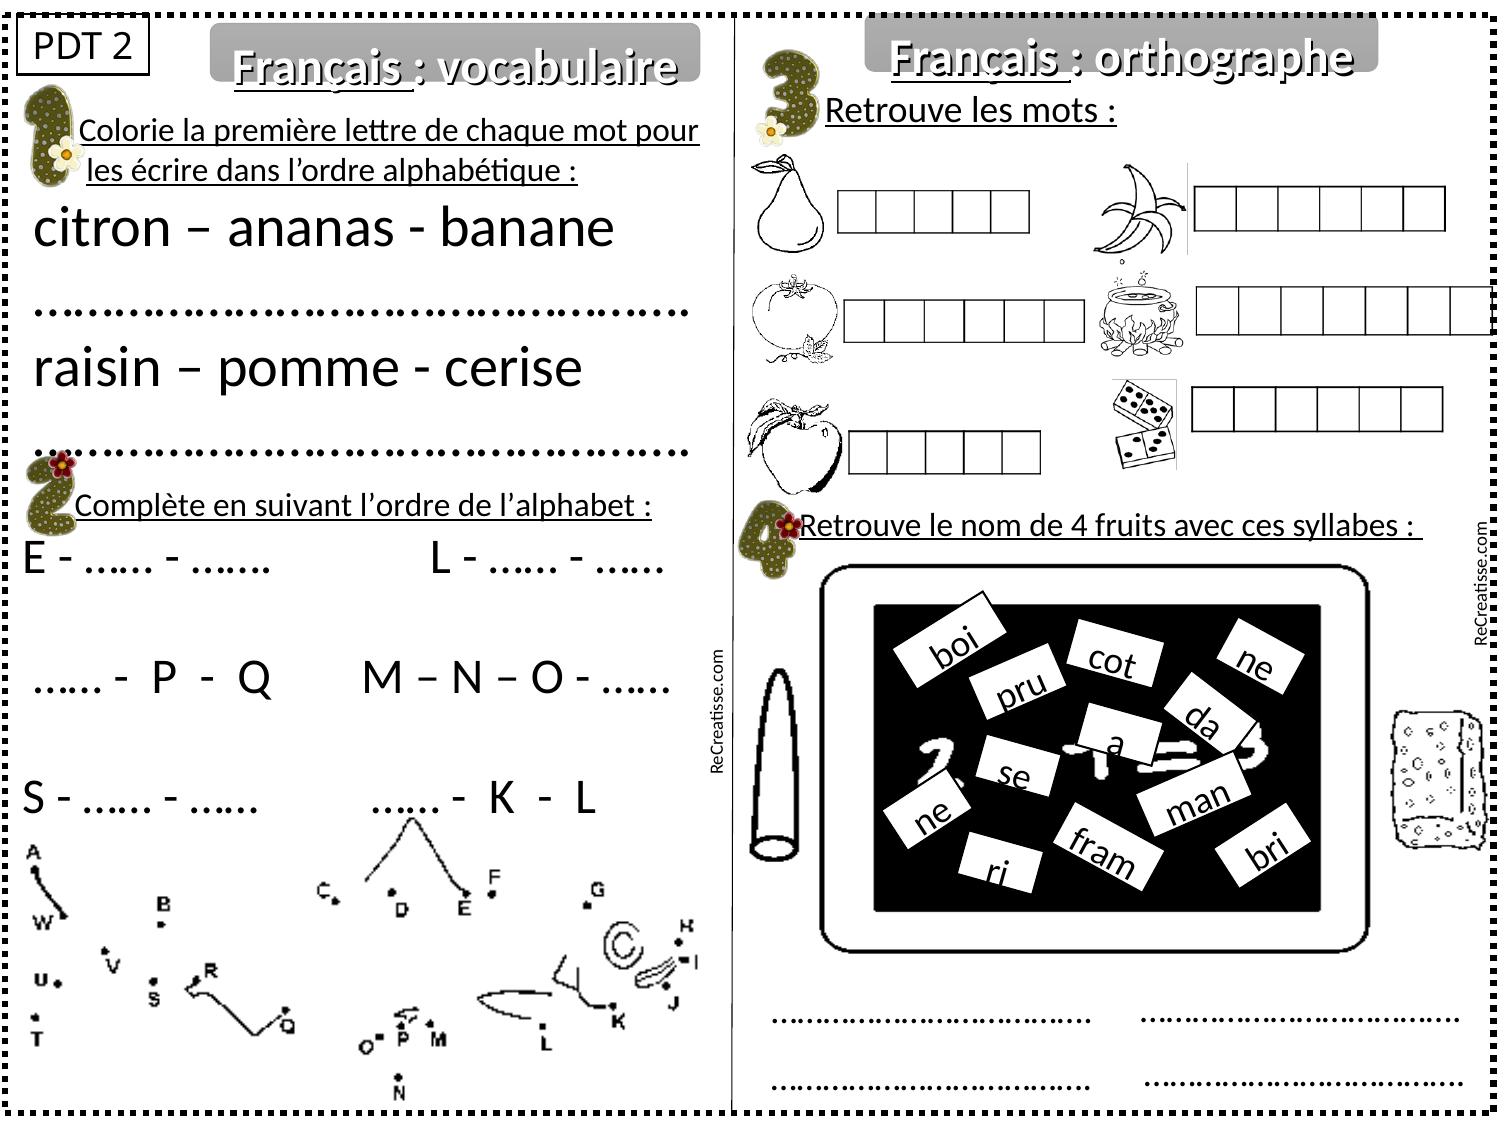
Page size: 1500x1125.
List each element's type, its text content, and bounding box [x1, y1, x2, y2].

picture [741, 41, 824, 150]
text_box boi [891, 591, 1009, 690]
text_box ri [956, 830, 1045, 895]
picture [733, 641, 1500, 1107]
picture [731, 154, 1500, 582]
text_box Retrouve les mots : [824, 77, 1133, 137]
text_box ne [1214, 616, 1307, 697]
text_box fram [1051, 800, 1166, 893]
text_box pru [1001, 692, 1012, 705]
text_box Français : vocabulaire [210, 23, 700, 82]
picture [6, 448, 84, 546]
text_box ………………………………. [756, 1046, 1107, 1106]
text_box ………………………………. [1129, 1041, 1481, 1102]
text_box se [974, 733, 1062, 799]
text_box ………………………………. [1125, 978, 1477, 1038]
text_box Complète en suivant l’ordre de l’alphabet : E - …… - ……. L - …… - …… …… - P - Q M – N – O - …… S - …… - …… …… - K - L [7, 476, 819, 941]
text_box ne [881, 767, 973, 851]
picture [25, 817, 731, 1107]
text_box a [1076, 701, 1164, 766]
text_box Retrouve le nom de 4 fruits avec ces syllabes : [716, 491, 1500, 641]
text_box pru [967, 641, 1068, 722]
text_box ReCreatisse.com [1460, 506, 1498, 661]
text_box bri [1212, 801, 1313, 890]
text_box Colorie la première lettre de chaque mot pour les écrire dans l’ordre alphabétique : citron – ananas - banane …………………………………………. raisin – pomme - cerise …………………………………………. [19, 101, 831, 476]
text_box ReCreatisse.com [697, 635, 734, 790]
text_box cot [1064, 617, 1166, 689]
text_box da [1162, 670, 1258, 755]
text_box Français : orthographe [865, 13, 1378, 72]
text_box PDT 2 [17, 14, 149, 75]
picture [0, 75, 92, 196]
text_box ………………………………. [756, 978, 1108, 1038]
text_box man [1134, 750, 1253, 839]
